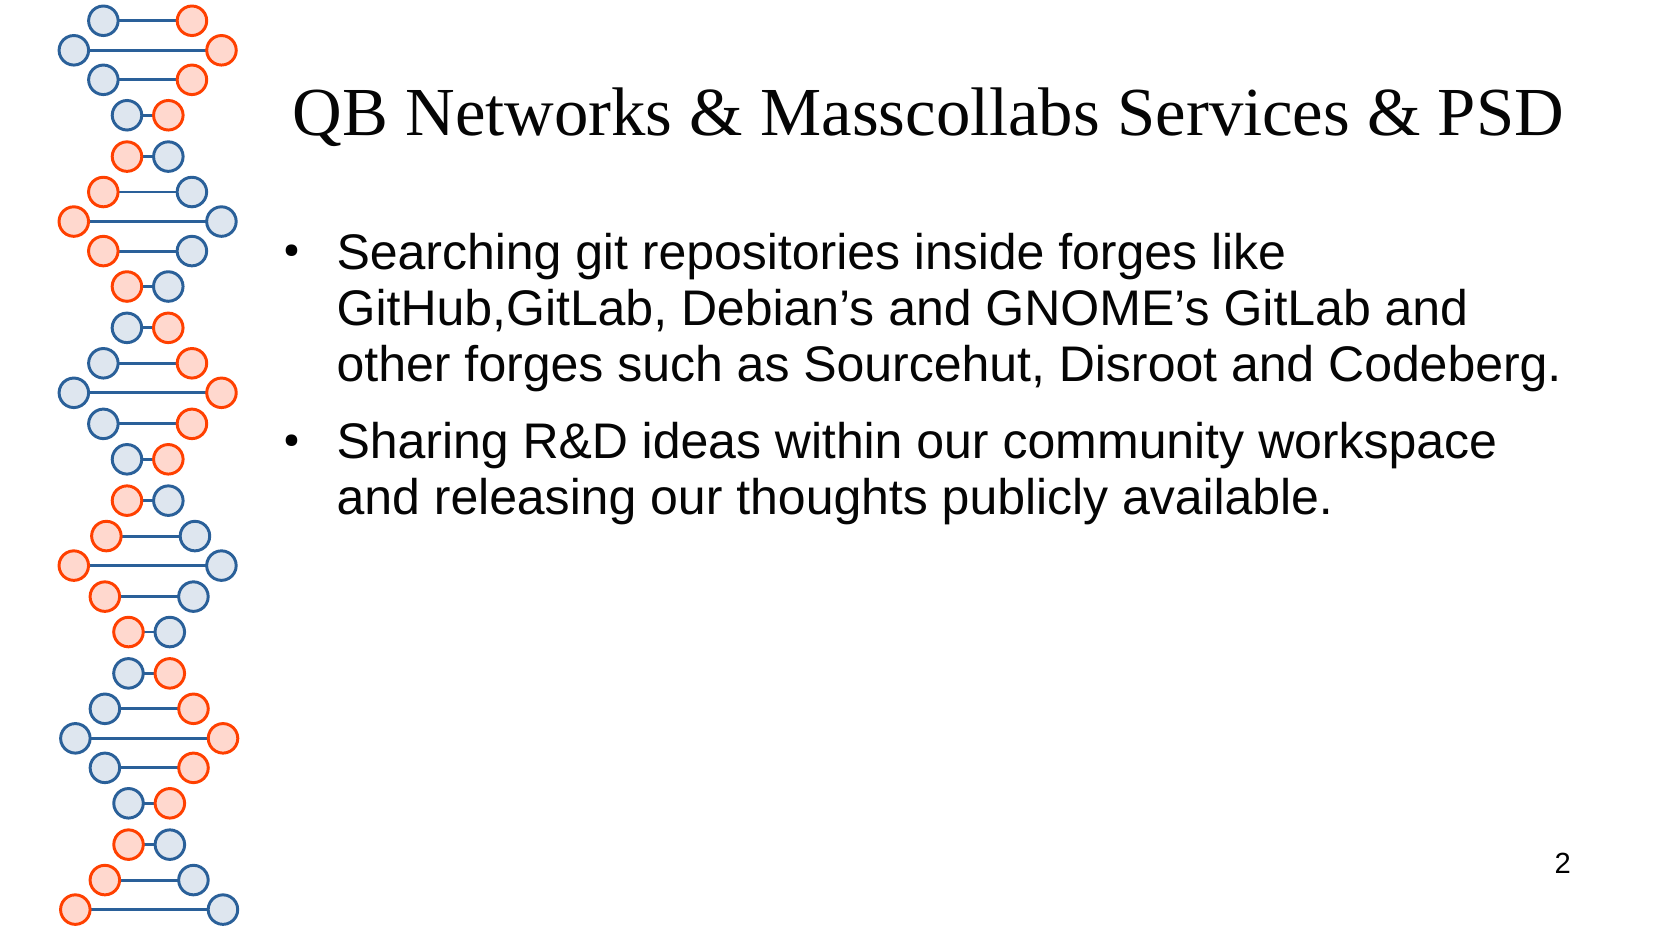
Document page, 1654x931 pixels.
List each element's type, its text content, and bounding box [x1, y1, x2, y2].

title QB Networks & Masscollabs Services & PSD [265, 35, 1595, 189]
list Searching git repositories inside forges like GitHub,GitLab, Debian’s and GNOME’s GitLab and other forges such as Sourcehut, Disroot and Codeberg. Sharing R&D ideas within our community workspace and releasing our thoughts publicly available. [265, 224, 1595, 764]
